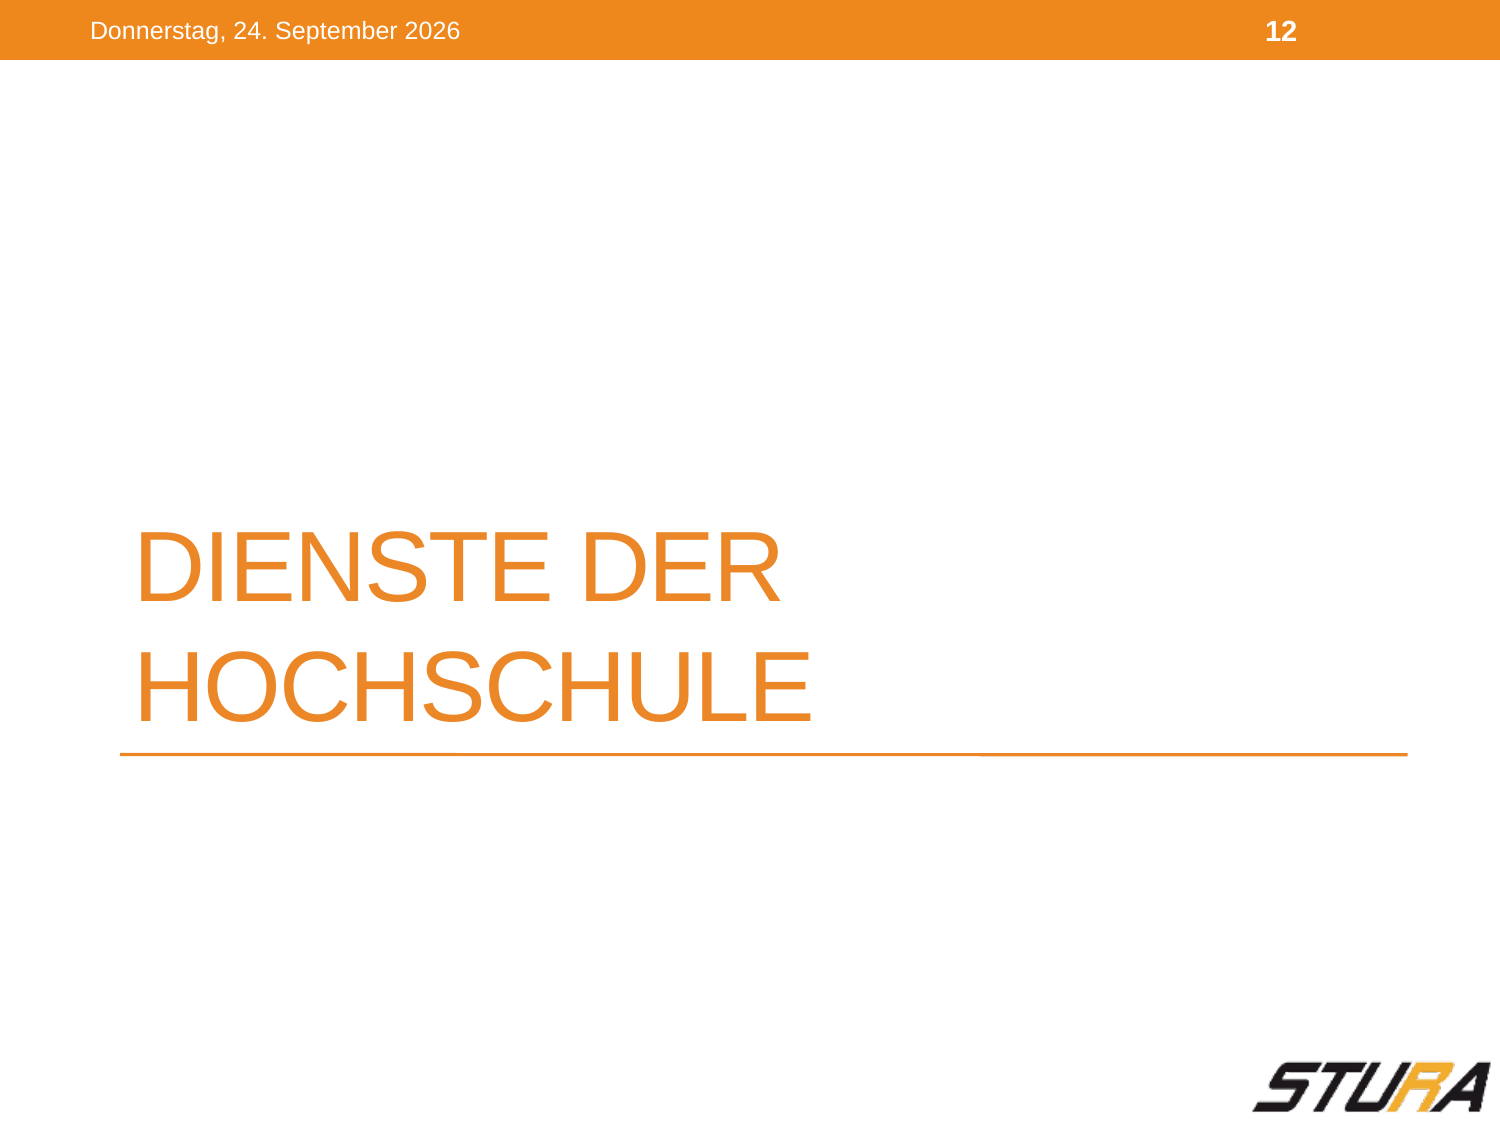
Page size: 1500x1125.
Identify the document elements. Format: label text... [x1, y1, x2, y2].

title Dienste der Hochschule [118, 387, 1394, 749]
text_box ‹Nr.› [1250, 3, 1426, 57]
text_box Mittwoch, 21. September 16 [75, 3, 550, 57]
